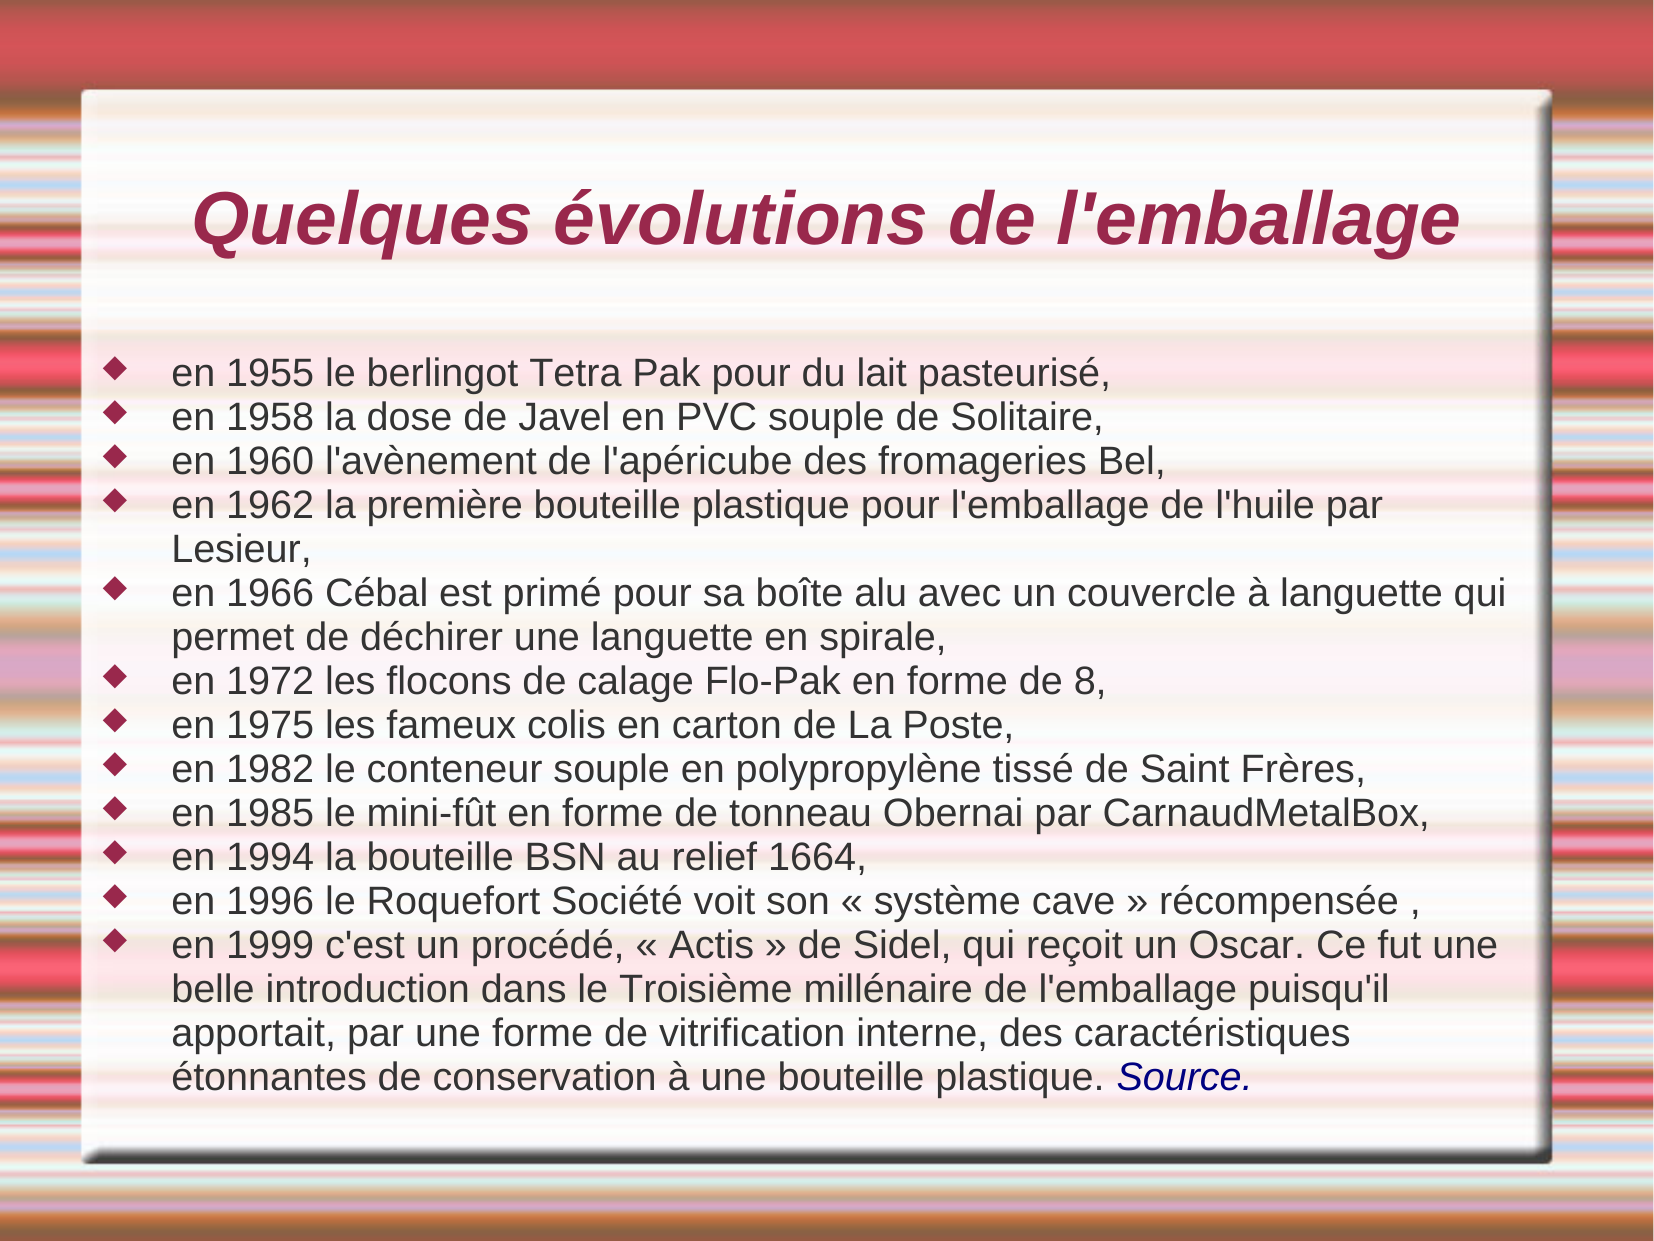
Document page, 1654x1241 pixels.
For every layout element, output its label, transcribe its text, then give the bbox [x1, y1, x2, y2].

list en 1955 le berlingot Tetra Pak pour du lait pasteurisé, en 1958 la dose de Javel en PVC souple de Solitaire, en 1960 l'avènement de l'apéricube des fromageries Bel, en 1962 la première bouteille plastique pour l'emballage de l'huile par Lesieur, en 1966 Cébal est primé pour sa boîte alu avec un couvercle à languette qui permet de déchirer une languette en spirale, en 1972 les flocons de calage Flo-Pak en forme de 8, en 1975 les fameux colis en carton de La Poste, en 1982 le conteneur souple en polypropylène tissé de Saint Frères, en 1985 le mini-fût en forme de tonneau Obernai par CarnaudMetalBox, en 1994 la bouteille BSN au relief 1664, en 1996 le Roquefort Société voit son « système cave » récompensée , en 1999 c'est un procédé, « Actis » de Sidel, qui reçoit un Oscar. Ce fut une belle introduction dans le Troisième millénaire de l'emballage puisqu'il apportait, par une forme de vitrification interne, des caractéristiques étonnantes de conservation à une bouteille plastique. Source. [88, 350, 1536, 1132]
title Quelques évolutions de l'emballage [121, 114, 1534, 322]
picture [0, 0, 1654, 1241]
